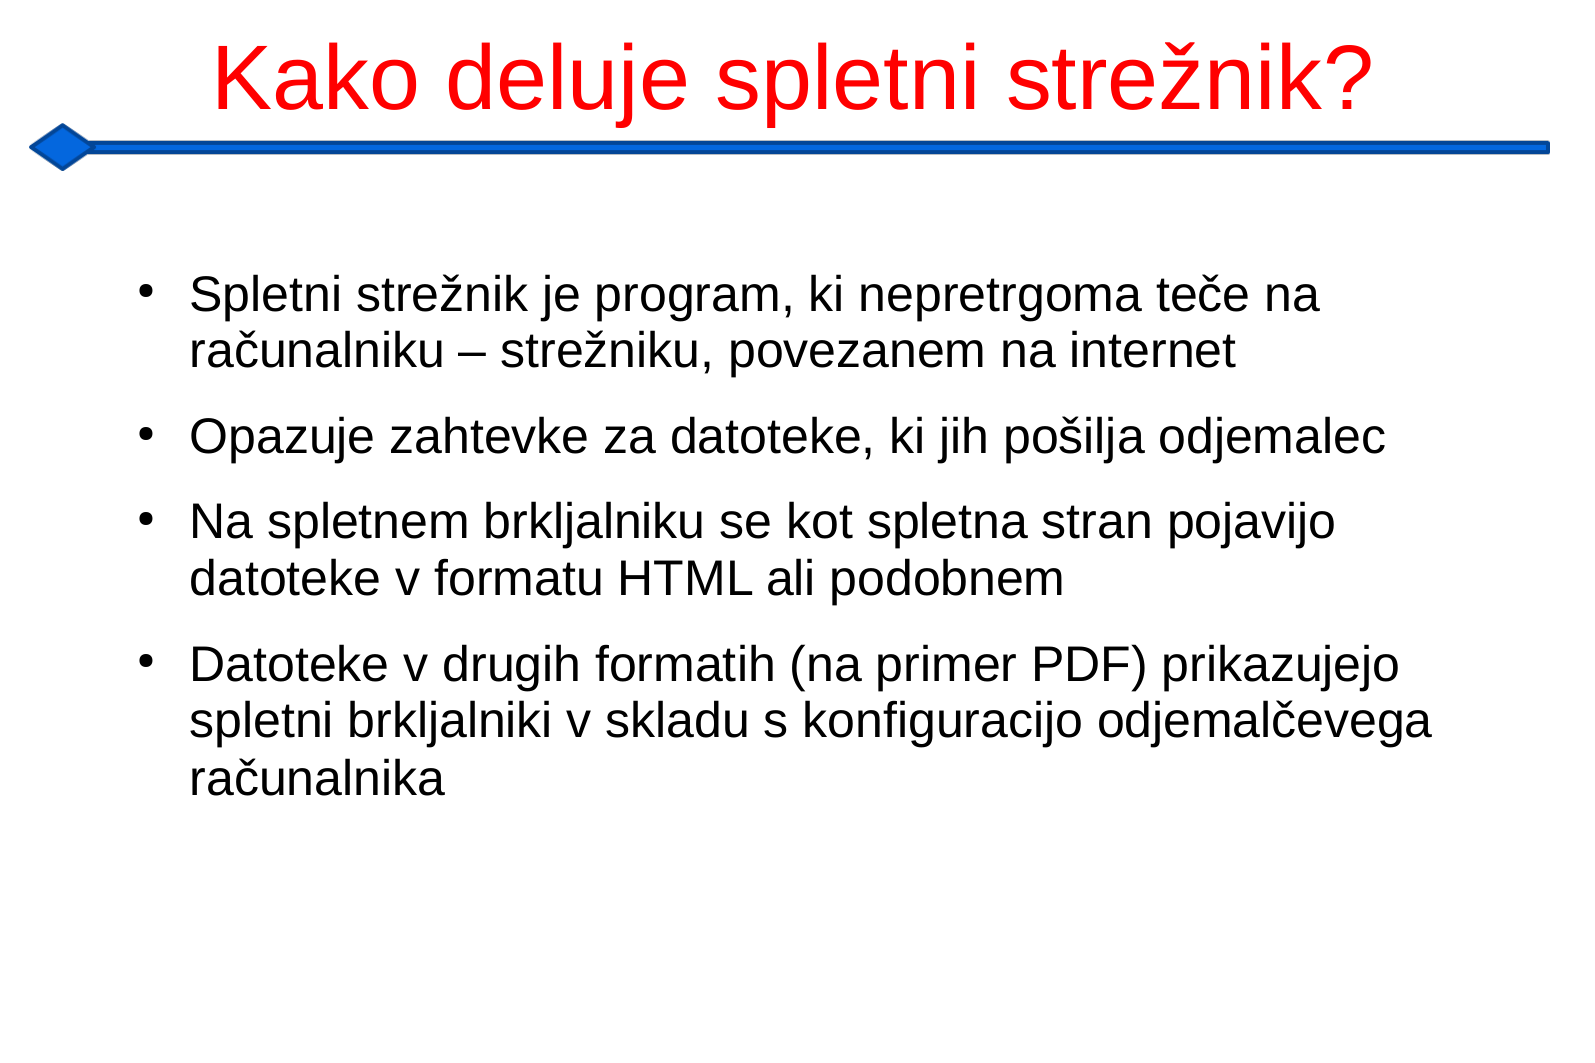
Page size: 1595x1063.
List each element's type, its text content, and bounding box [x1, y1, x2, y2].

list Spletni strežnik je program, ki nepretrgoma teče na računalniku – strežniku, povezanem na internet Opazuje zahtevke za datoteke, ki jih pošilja odjemalec Na spletnem brkljalniku se kot spletna stran pojavijo datoteke v formatu HTML ali podobnem Datoteke v drugih formatih (na primer PDF) prikazujejo spletni brkljalniki v skladu s konfiguracijo odjemalčevega računalnika [120, 265, 1478, 860]
title Kako deluje spletni strežnik? [176, 0, 1436, 157]
picture [28, 122, 1551, 172]
